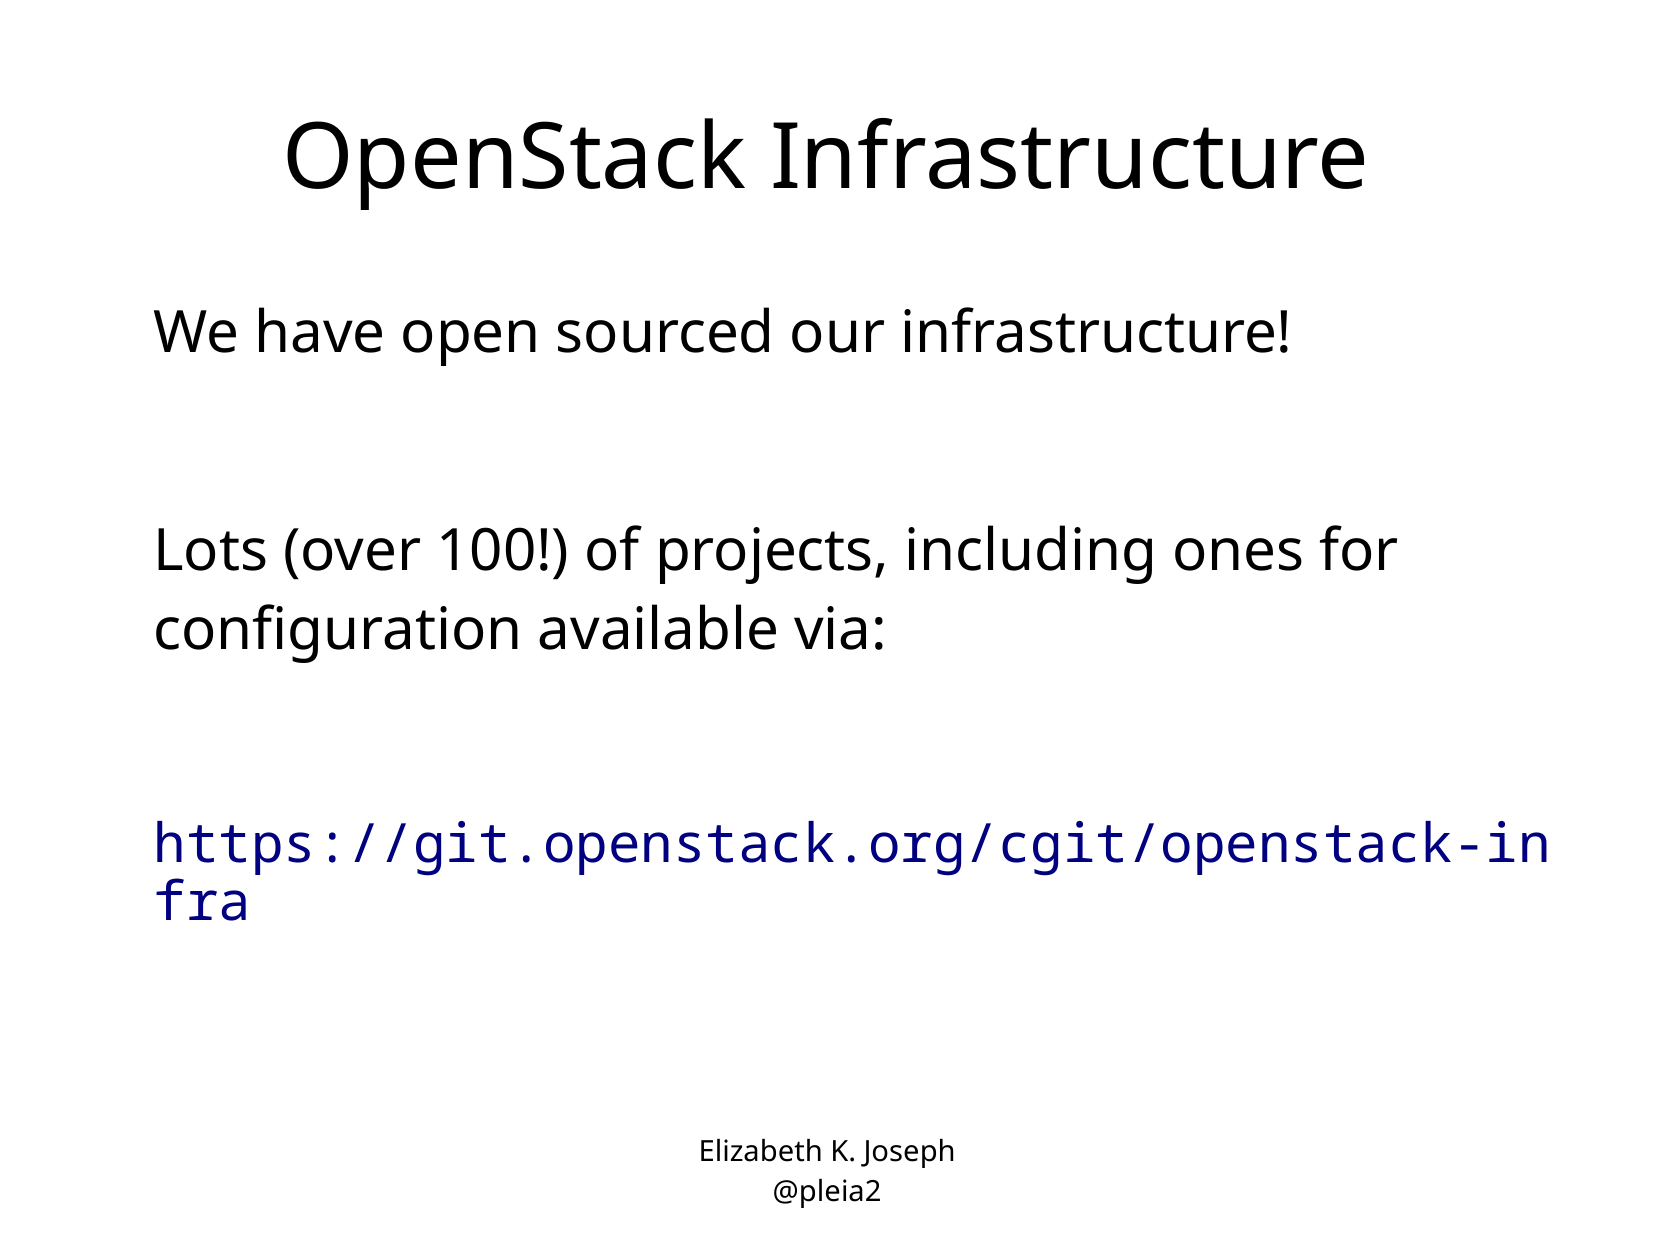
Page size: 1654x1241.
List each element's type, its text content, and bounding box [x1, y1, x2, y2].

title OpenStack Infrastructure [82, 49, 1571, 257]
list We have open sourced our infrastructure! Lots (over 100!) of projects, including ones for configuration available via: https://git.openstack.org/cgit/openstack-infra [82, 290, 1571, 1010]
